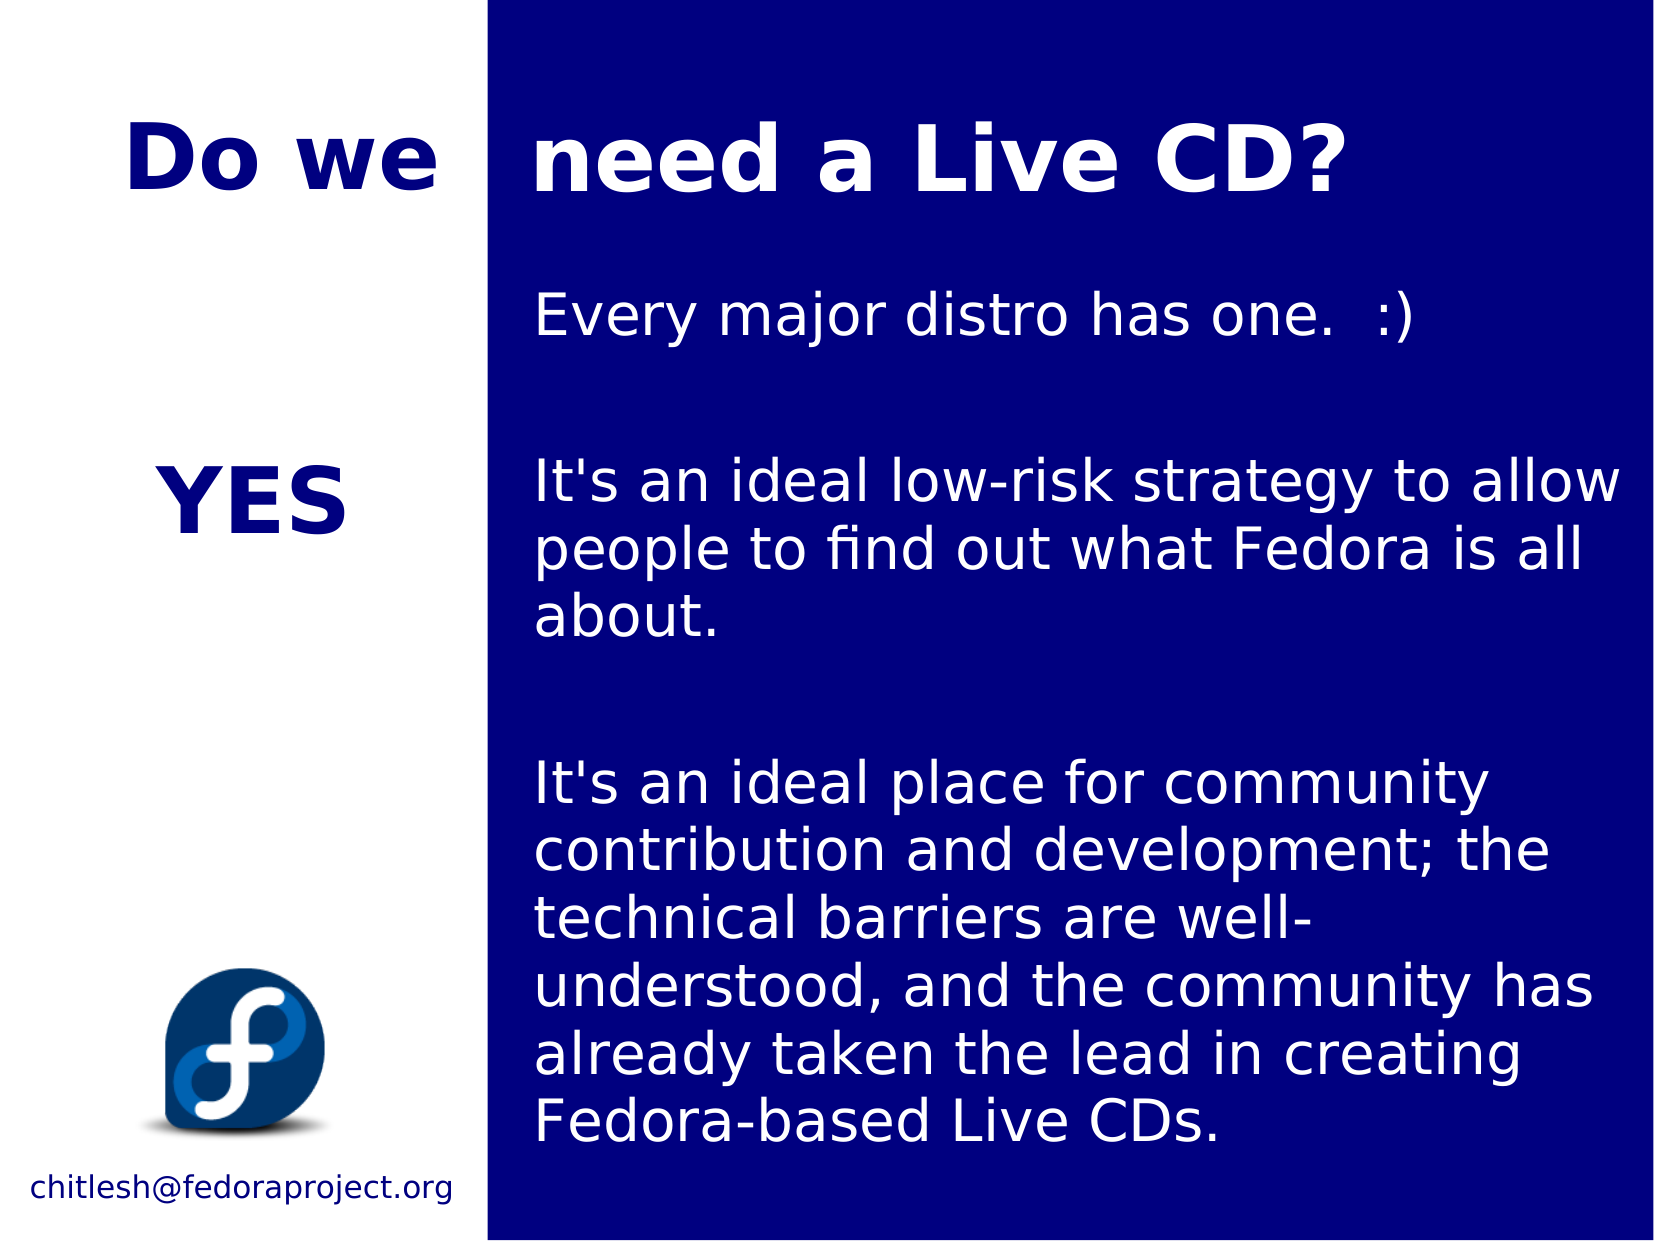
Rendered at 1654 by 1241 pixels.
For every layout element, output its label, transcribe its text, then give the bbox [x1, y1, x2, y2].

text_box YES [142, 440, 367, 563]
title need a Live CD? [529, 77, 1380, 242]
list Every major distro has one. :) It's an ideal low-risk strategy to allow people to find out what Fedora is all about. It's an ideal place for community contribution and development; the technical barriers are well-understood, and the community has already taken the lead in creating Fedora-based Live CDs. [448, 273, 1654, 1164]
text_box Do we [107, 96, 456, 219]
picture [132, 967, 339, 1141]
